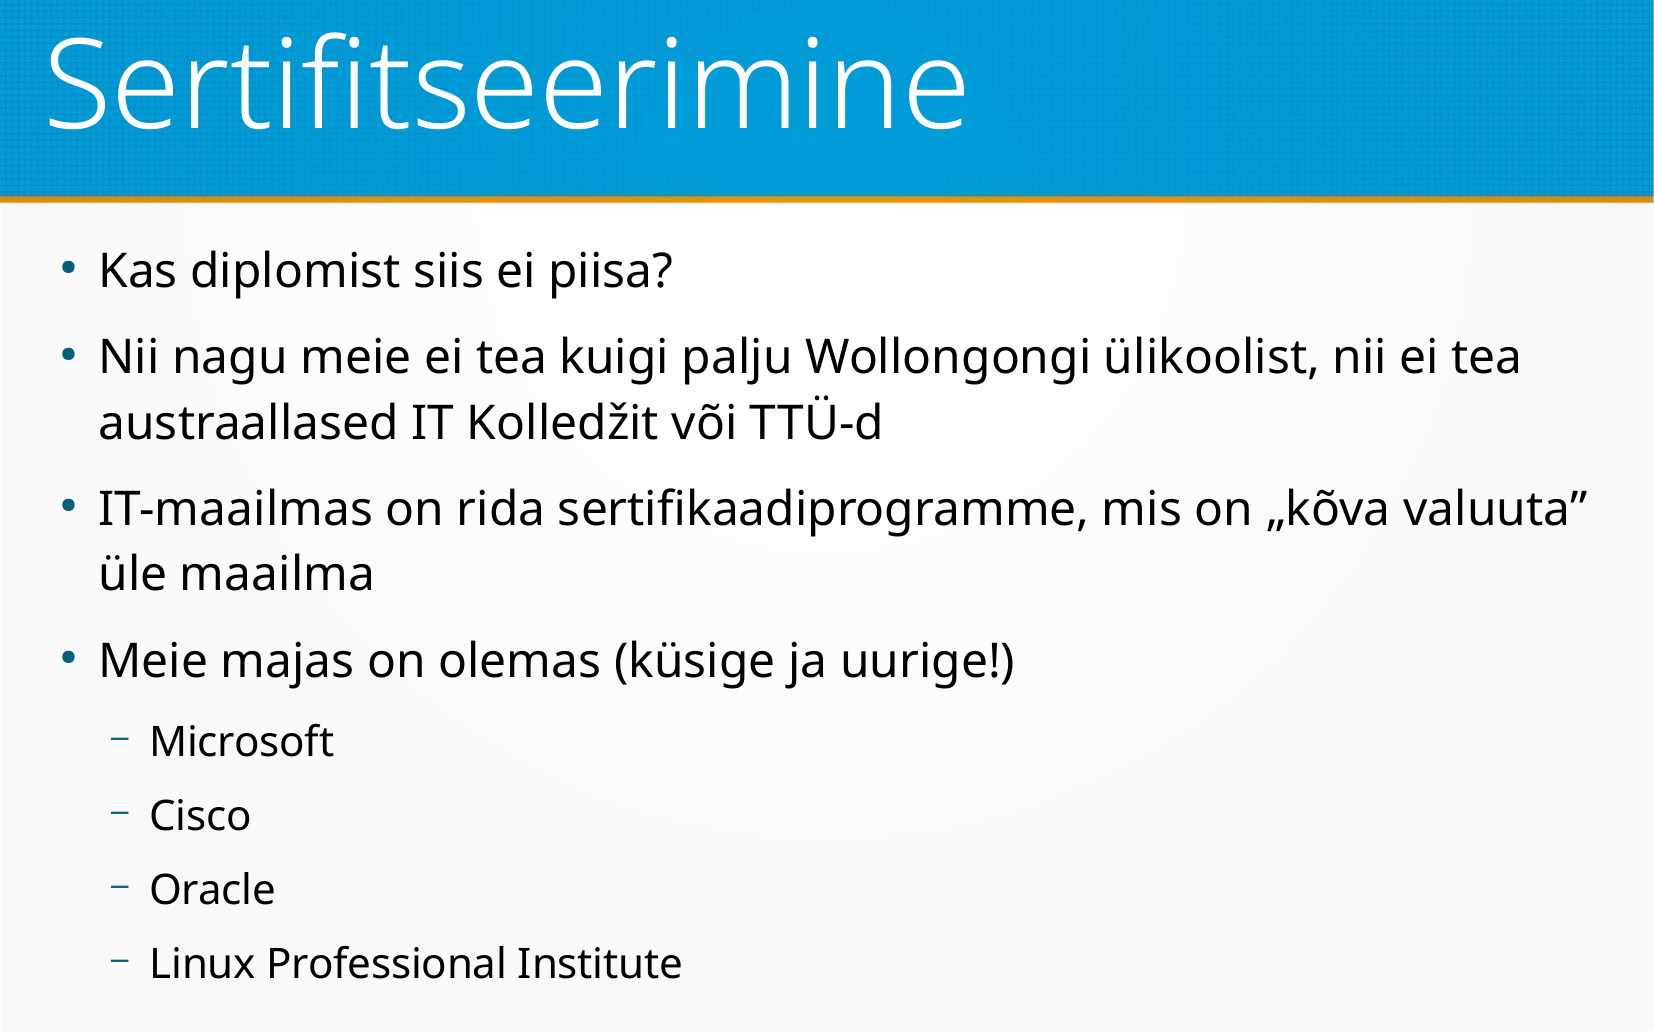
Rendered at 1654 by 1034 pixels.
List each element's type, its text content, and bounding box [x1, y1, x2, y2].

picture [0, 195, 1654, 1034]
title Sertifitseerimine [43, 0, 1619, 166]
list Kas diplomist siis ei piisa? Nii nagu meie ei tea kuigi palju Wollongongi ülikoolist, nii ei tea austraallased IT Kolledžit või TTÜ-d IT-maailmas on rida sertifikaadiprogramme, mis on „kõva valuuta” üle maailma Meie majas on olemas (küsige ja uurige!) Microsoft Cisco Oracle Linux Professional Institute [47, 236, 1607, 1002]
